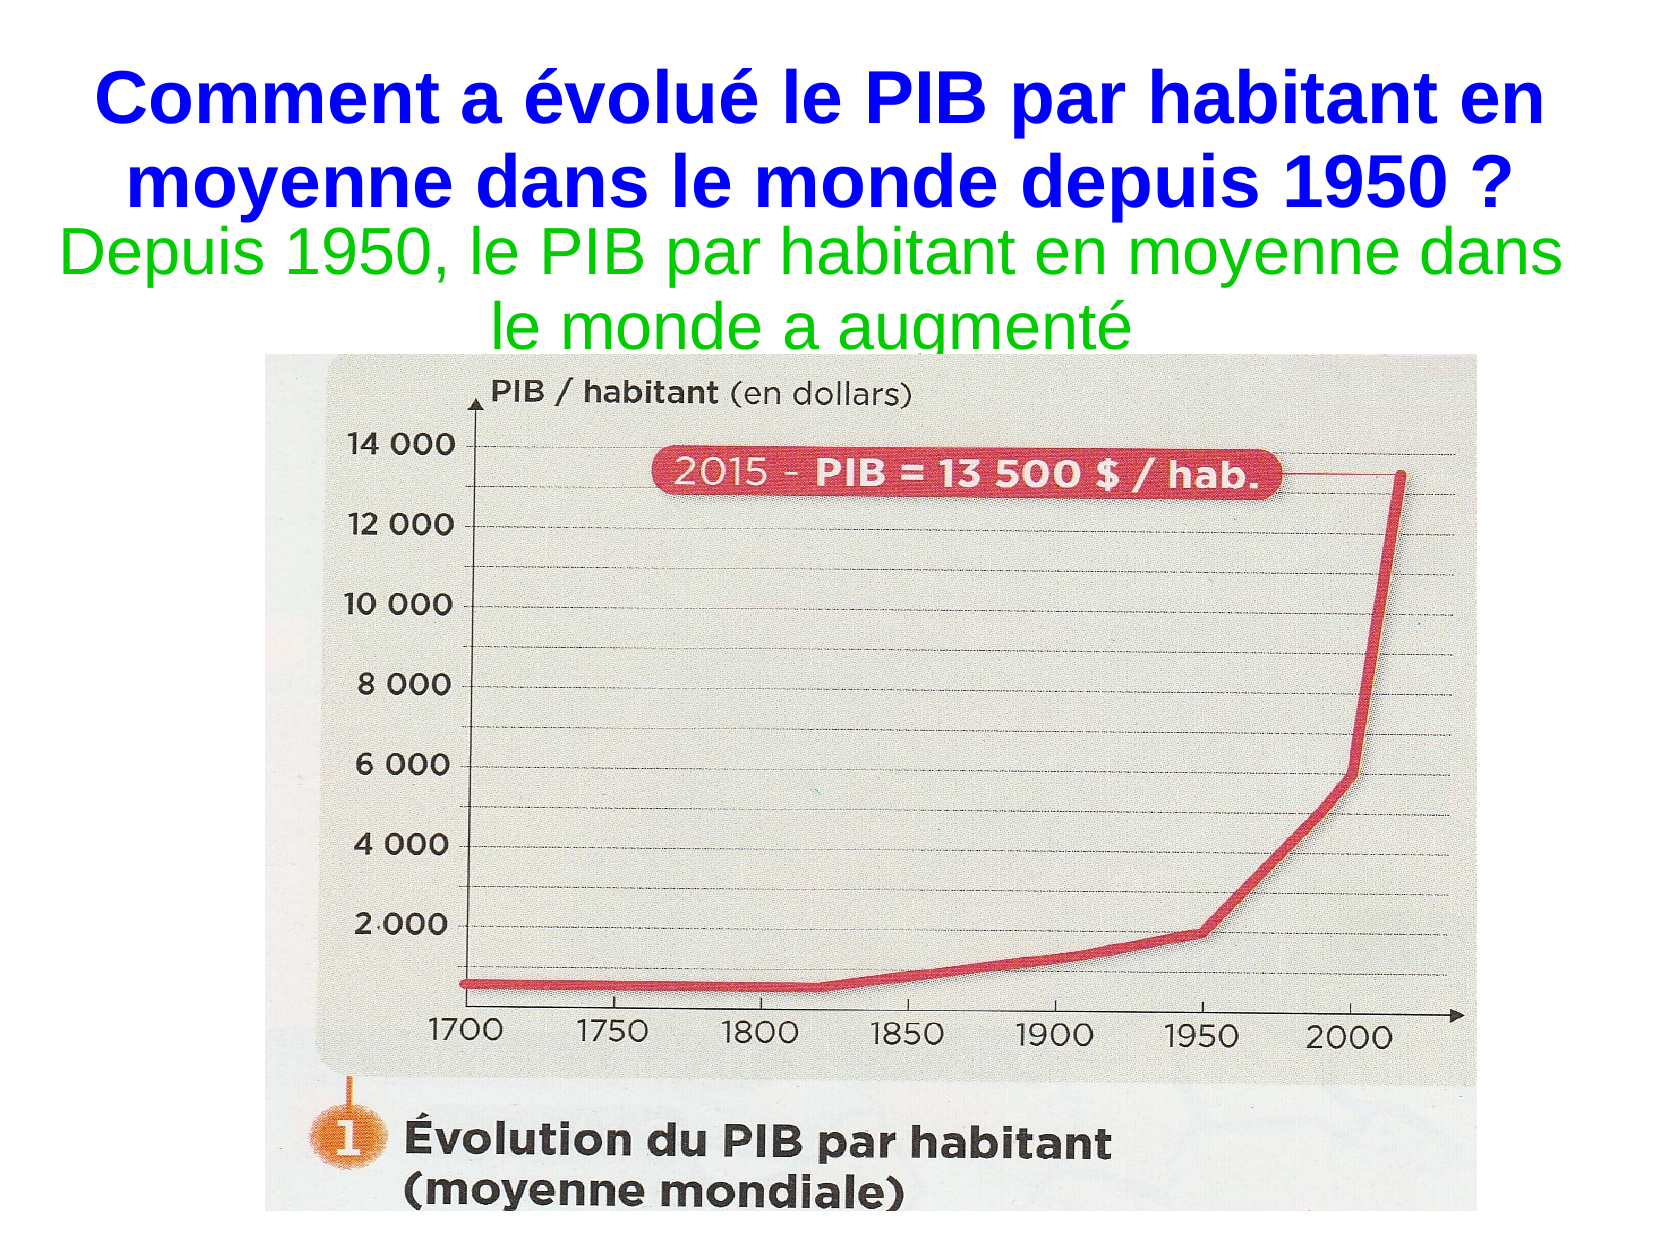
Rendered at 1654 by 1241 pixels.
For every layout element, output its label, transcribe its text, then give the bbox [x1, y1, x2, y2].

text_box Depuis 1950, le PIB par habitant en moyenne dans le monde a augmenté [29, 206, 1595, 531]
picture [265, 354, 1477, 1211]
title Comment a évolué le PIB par habitant en moyenne dans le monde depuis 1950 ? [76, 29, 1566, 250]
